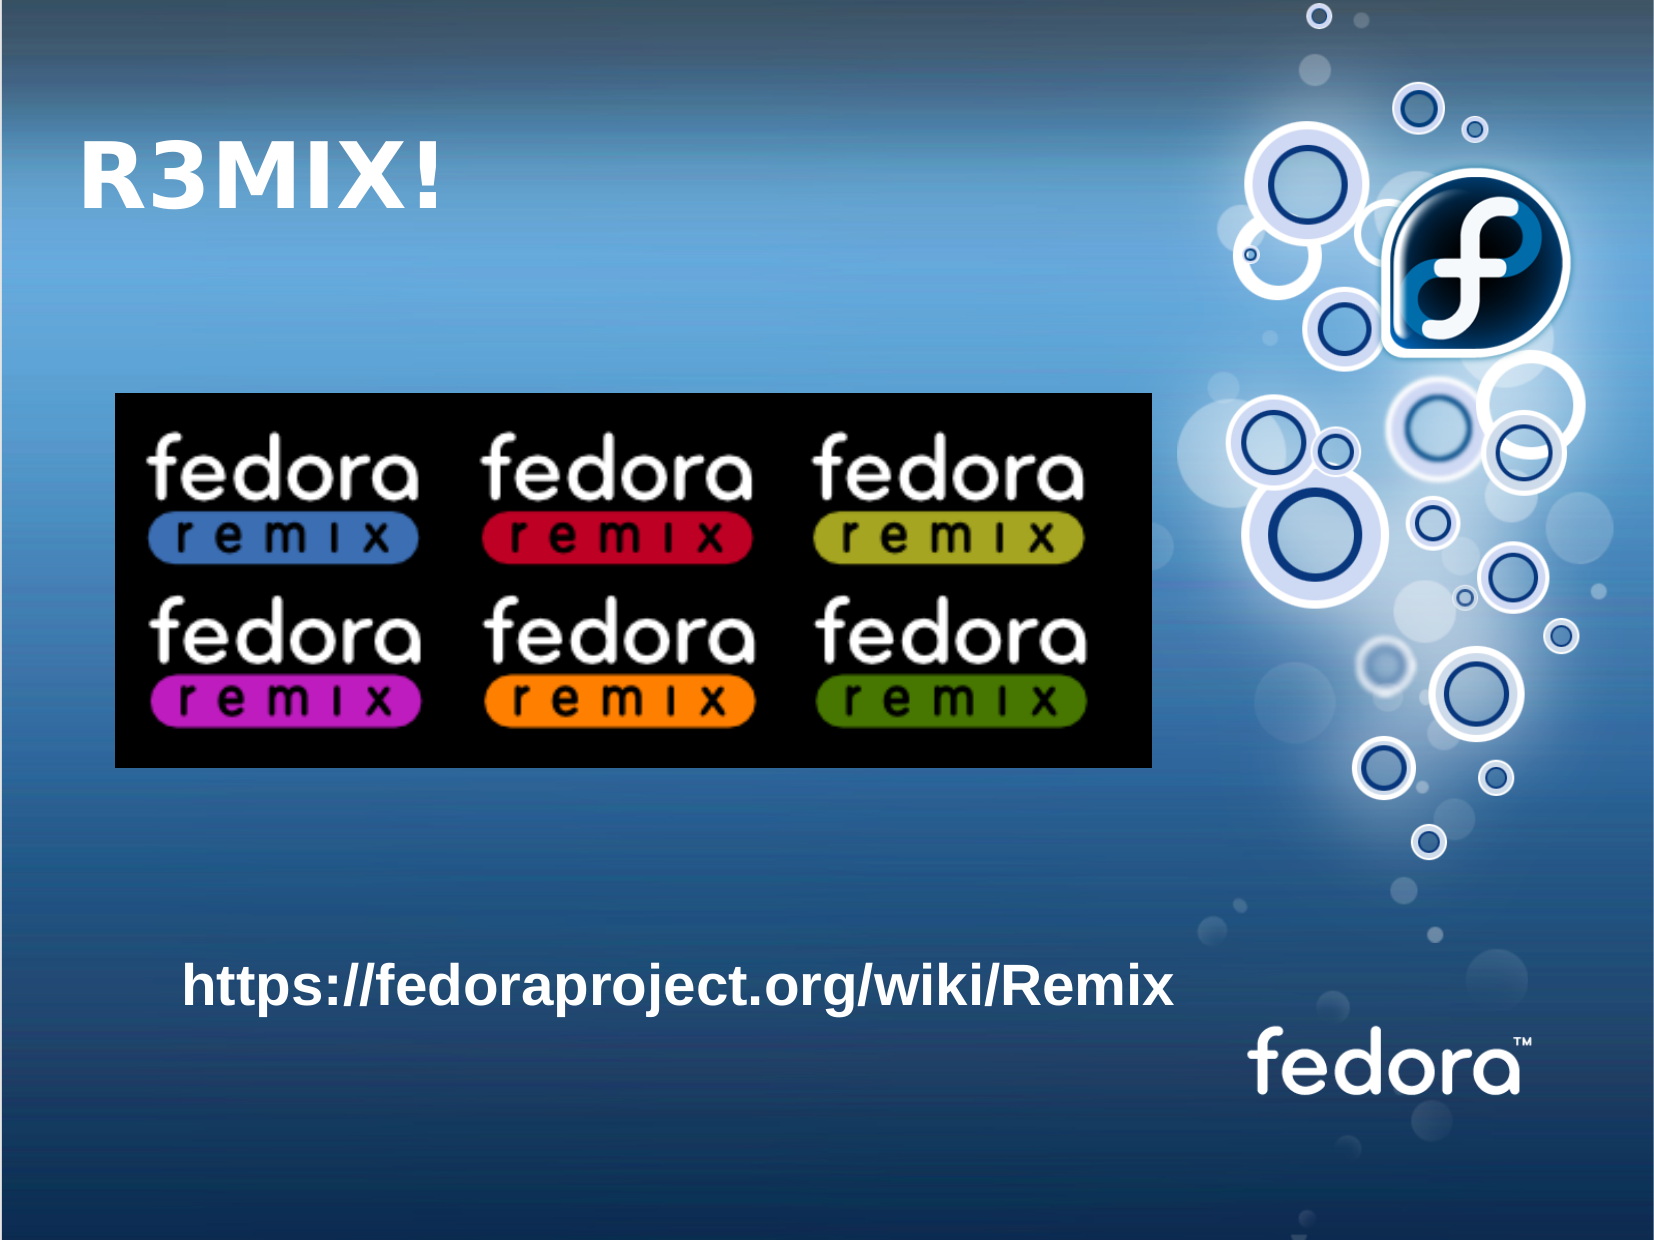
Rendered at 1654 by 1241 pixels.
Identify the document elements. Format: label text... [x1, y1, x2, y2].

title R3MIX! [76, 80, 1565, 273]
text_box https://fedoraproject.org/wiki/Remix [166, 944, 1211, 1025]
picture [1, 0, 1654, 1240]
